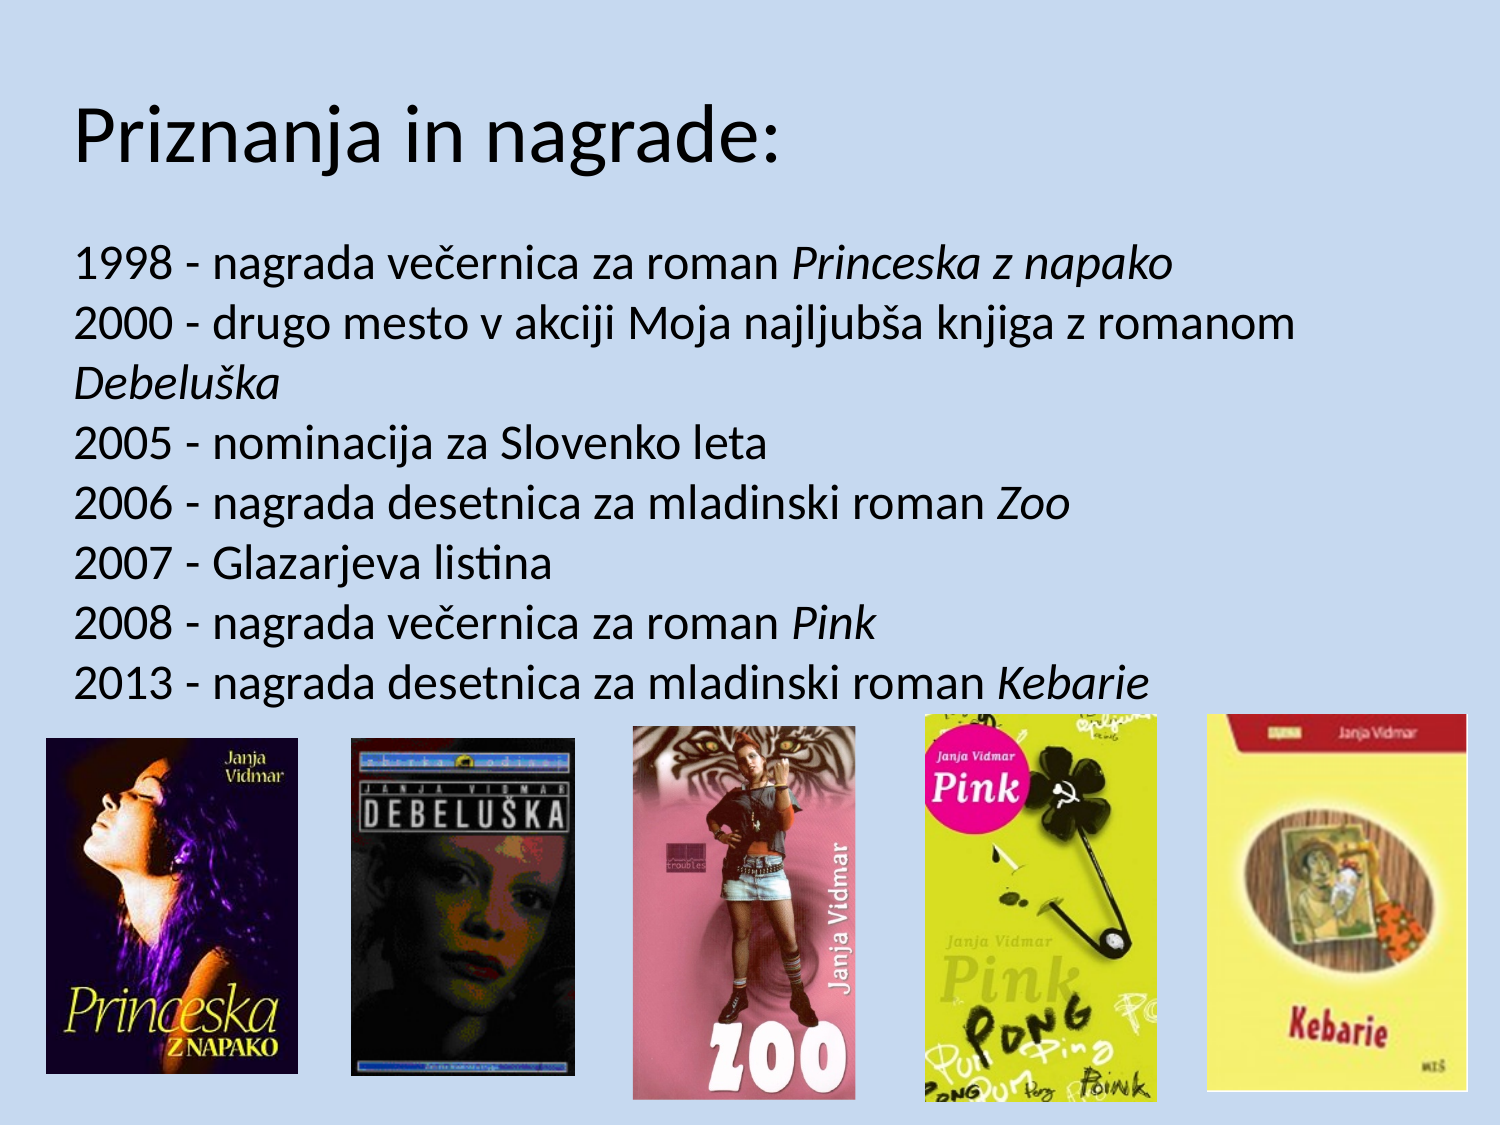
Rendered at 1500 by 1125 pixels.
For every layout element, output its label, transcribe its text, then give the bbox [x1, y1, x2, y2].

picture [351, 738, 575, 1076]
text_box 1998 - nagrada večernica za roman Princeska z napako 2000 - drugo mesto v akciji Moja najljubša knjiga z romanom Debeluška 2005 - nominacija za Slovenko leta 2006 - nagrada desetnica za mladinski roman Zoo 2007 - Glazarjeva listina 2008 - nagrada večernica za roman Pink 2013 - nagrada desetnica za mladinski roman Kebarie [58, 222, 1383, 718]
picture [632, 726, 856, 1100]
picture [925, 714, 1157, 1102]
title Priznanja in nagrade: [58, 35, 1409, 223]
picture [46, 738, 298, 1074]
picture [1207, 714, 1468, 1092]
